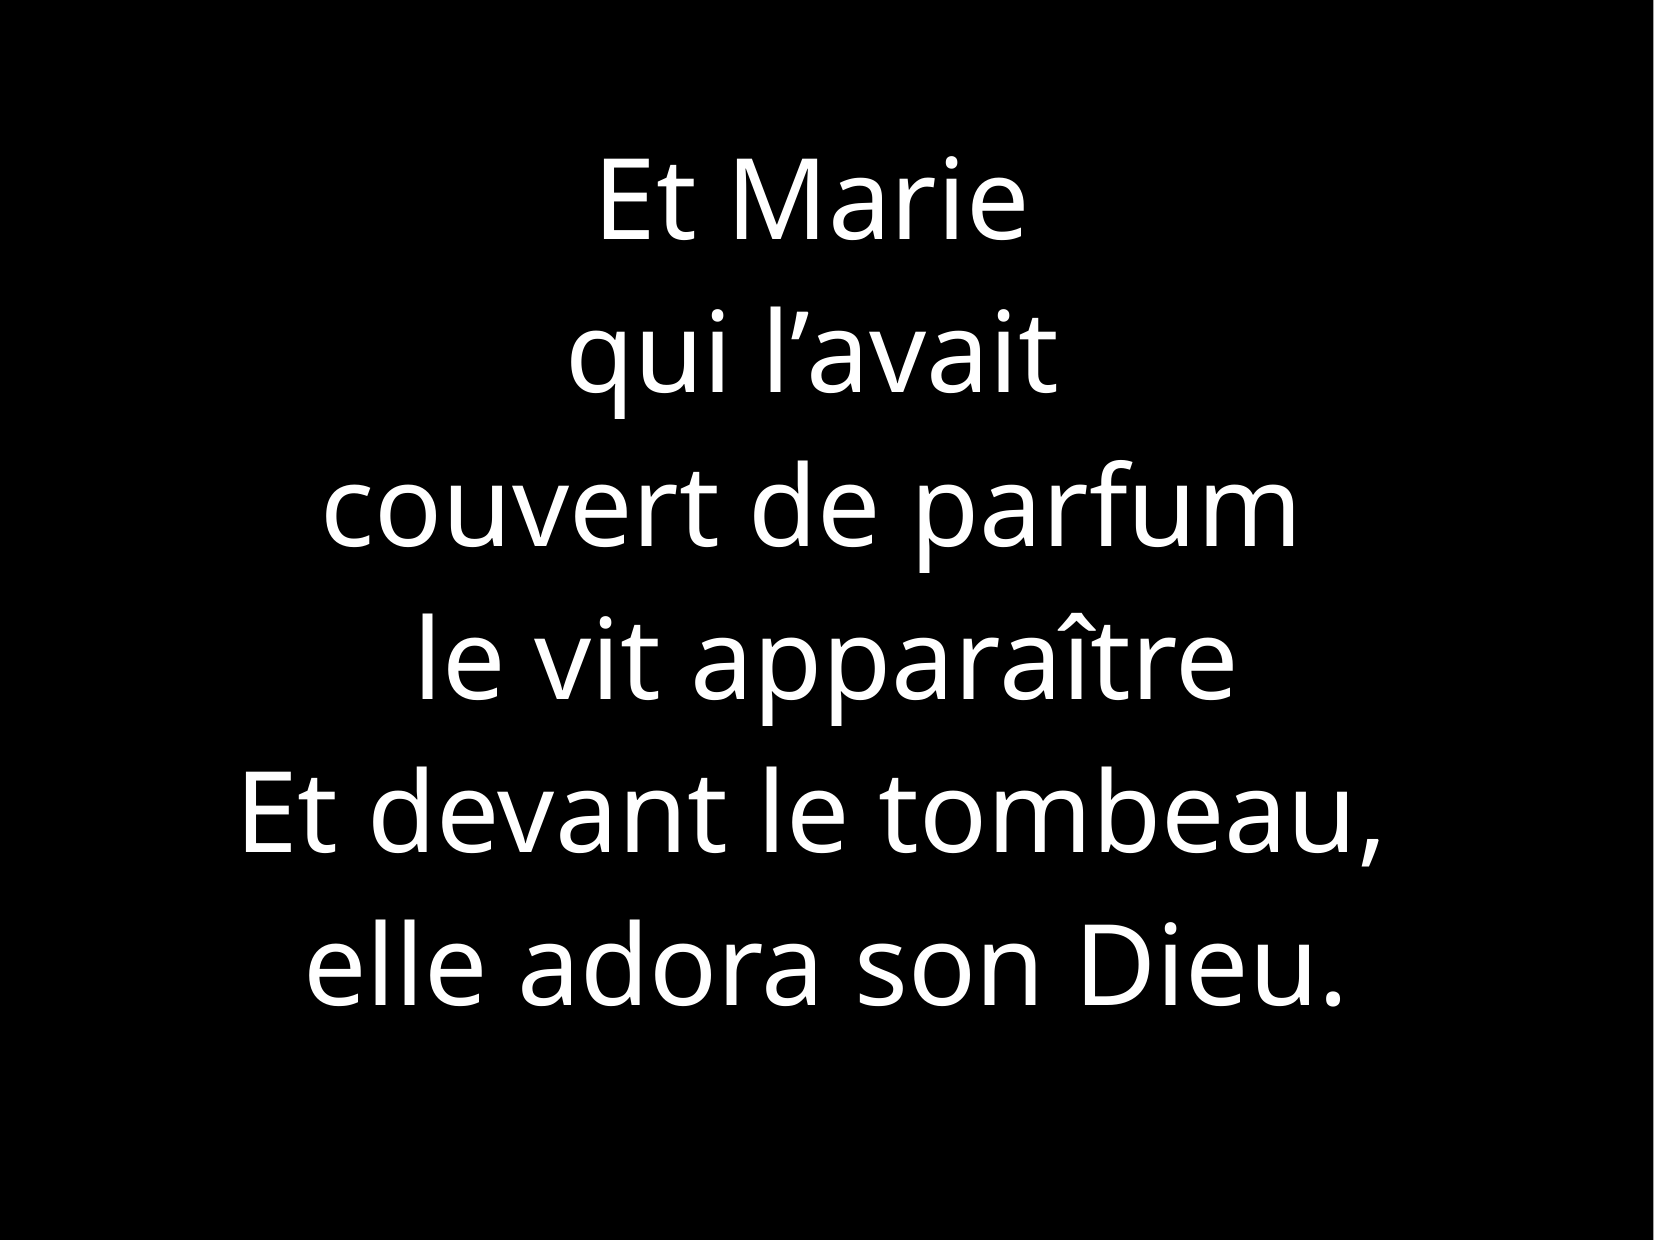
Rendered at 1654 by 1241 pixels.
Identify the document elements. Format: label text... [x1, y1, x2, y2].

subtitle Et Marie qui l’avait couvert de parfum le vit apparaître Et devant le tombeau, elle adora son Dieu. [82, 49, 1571, 1109]
